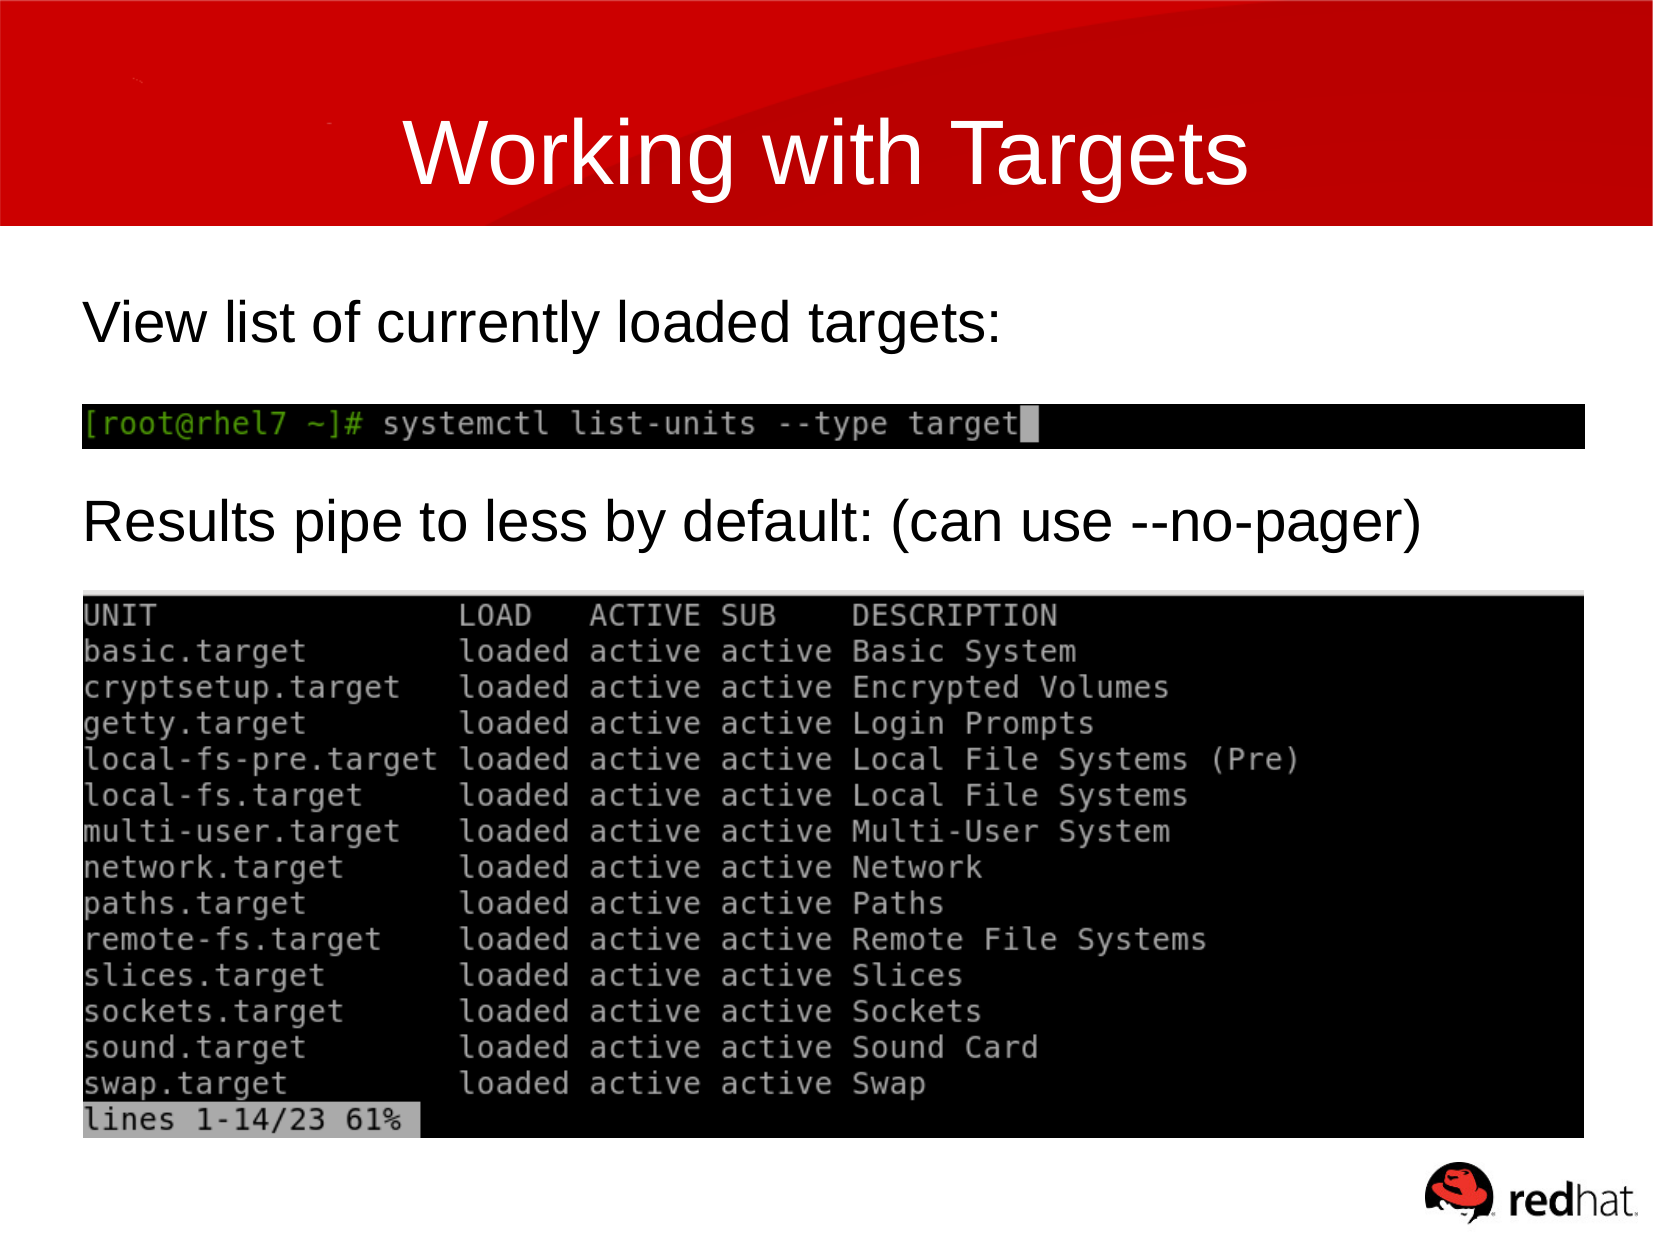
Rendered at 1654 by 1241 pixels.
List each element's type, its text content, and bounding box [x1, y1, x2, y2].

list View list of currently loaded targets: Results pipe to less by default: (can use --no-pager) [82, 290, 1571, 404]
list View list of currently loaded targets: Results pipe to less by default: (can use --no-pager) [82, 449, 1571, 1010]
title Working with Targets [82, 49, 1571, 257]
picture [83, 590, 1584, 1138]
picture [0, 0, 1653, 226]
picture [1425, 1162, 1638, 1232]
picture [82, 404, 1585, 449]
